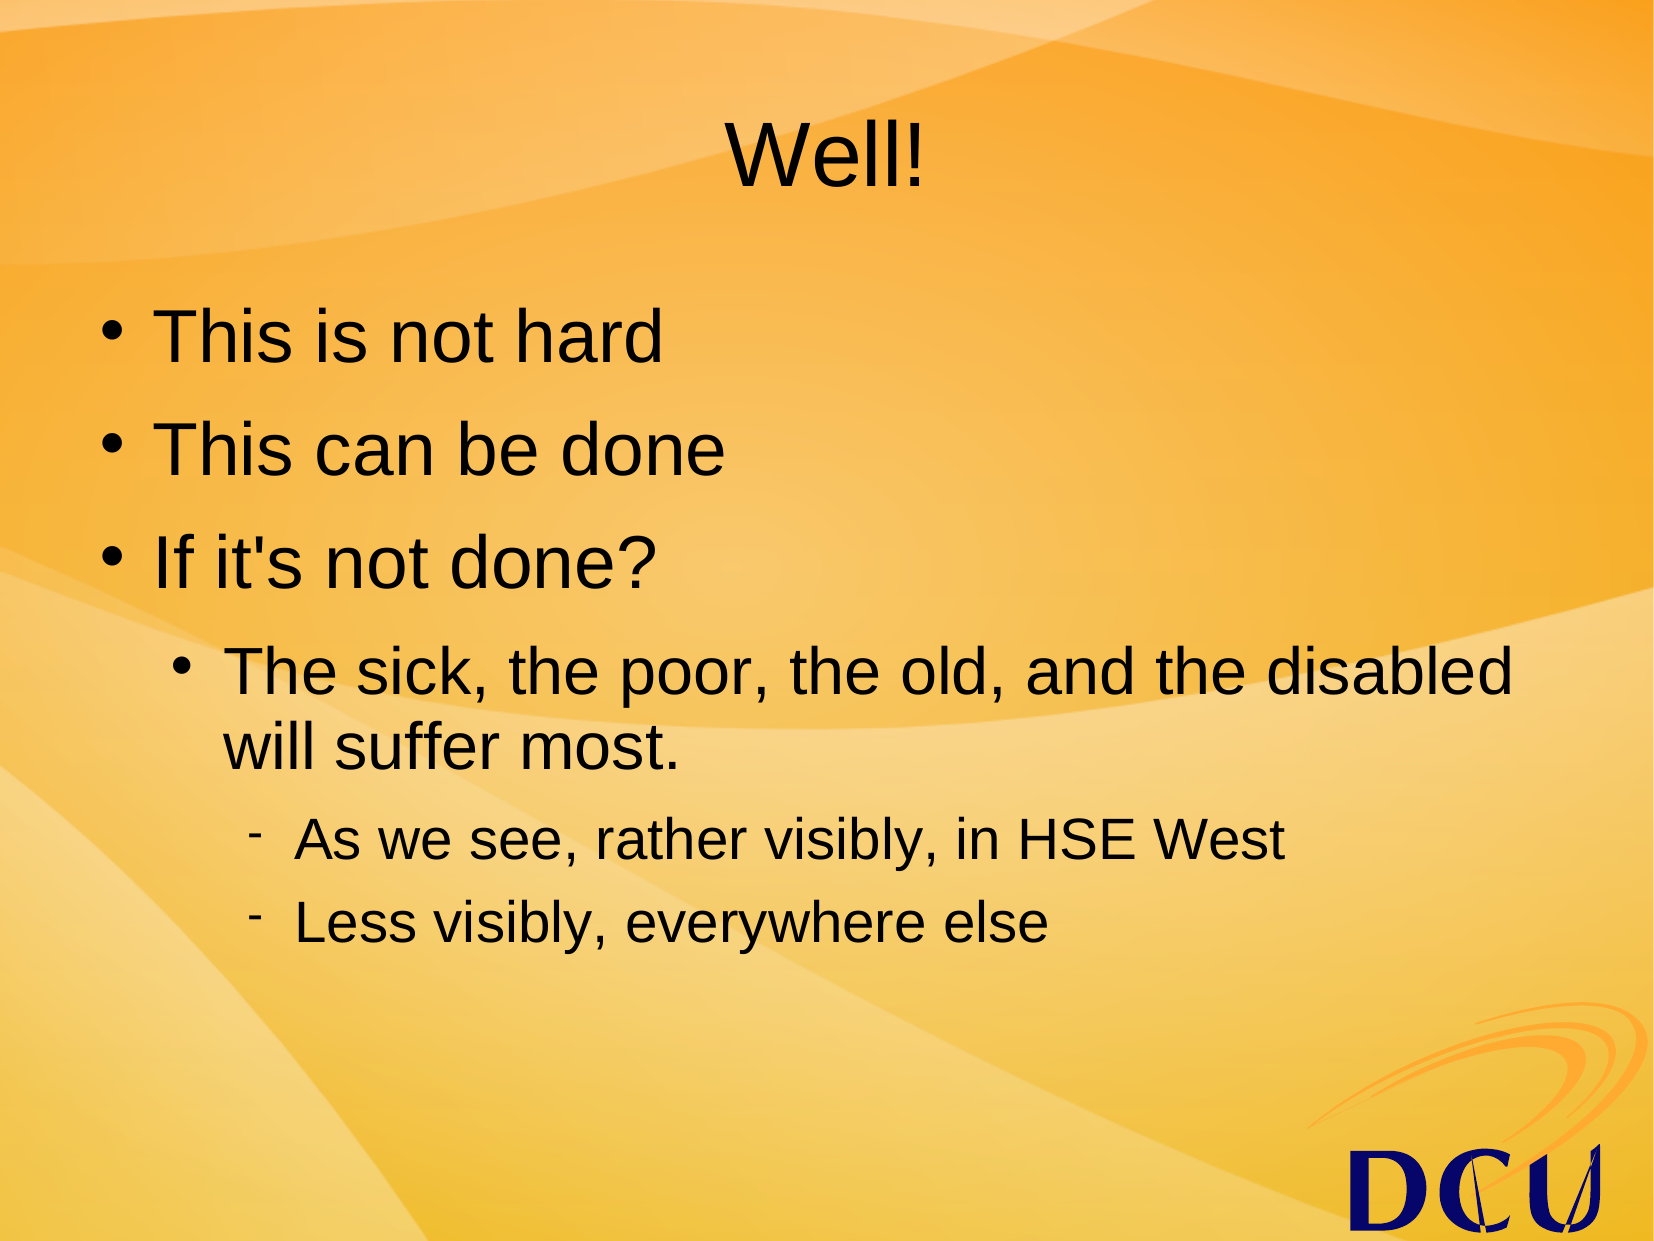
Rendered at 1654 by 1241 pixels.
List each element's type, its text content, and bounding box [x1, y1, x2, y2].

title Well! [82, 49, 1571, 257]
list This is not hard This can be done If it's not done? The sick, the poor, the old, and the disabled will suffer most. As we see, rather visibly, in HSE West Less visibly, everywhere else [82, 290, 1571, 1094]
picture [0, 0, 1654, 1241]
